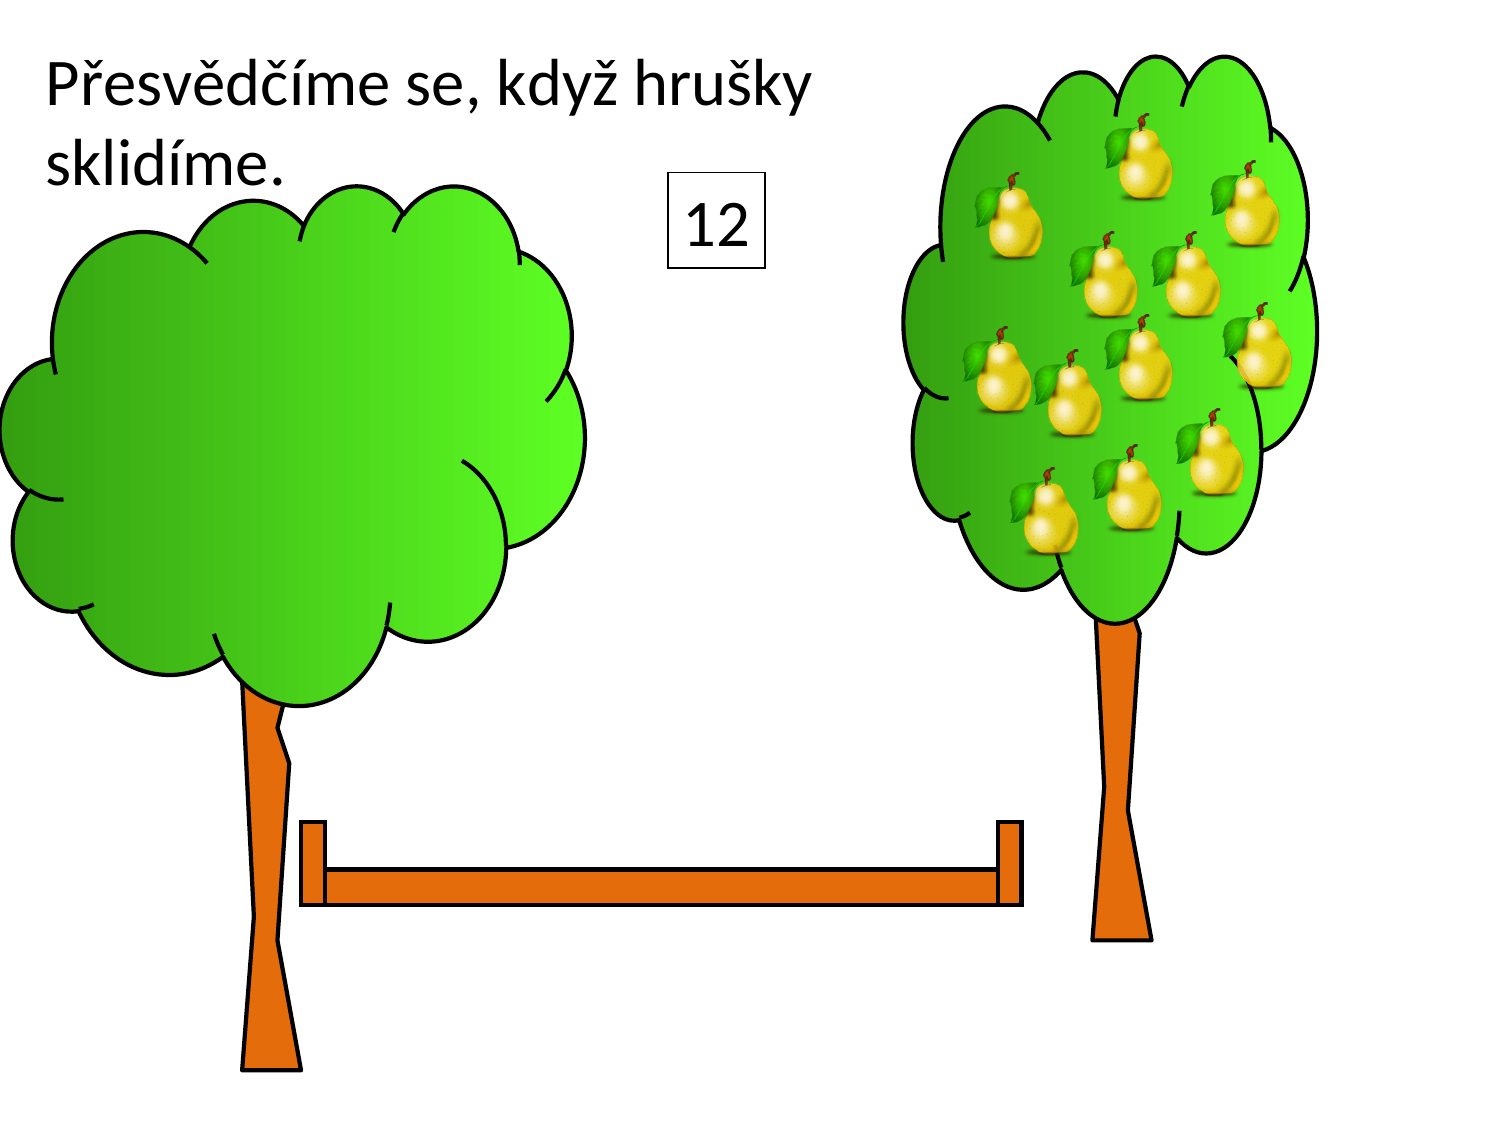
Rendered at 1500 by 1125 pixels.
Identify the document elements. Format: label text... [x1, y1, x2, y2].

text_box 12 [667, 172, 766, 269]
text_box [0, 207, 585, 1071]
picture [1092, 444, 1165, 535]
picture [962, 160, 1295, 441]
text_box Přesvědčíme se, když hrušky sklidíme. [31, 30, 844, 207]
picture [974, 172, 1046, 263]
picture [1175, 408, 1247, 500]
picture [1104, 113, 1176, 204]
text_box [301, 822, 1022, 905]
picture [1009, 467, 1082, 559]
text_box [903, 56, 1318, 941]
